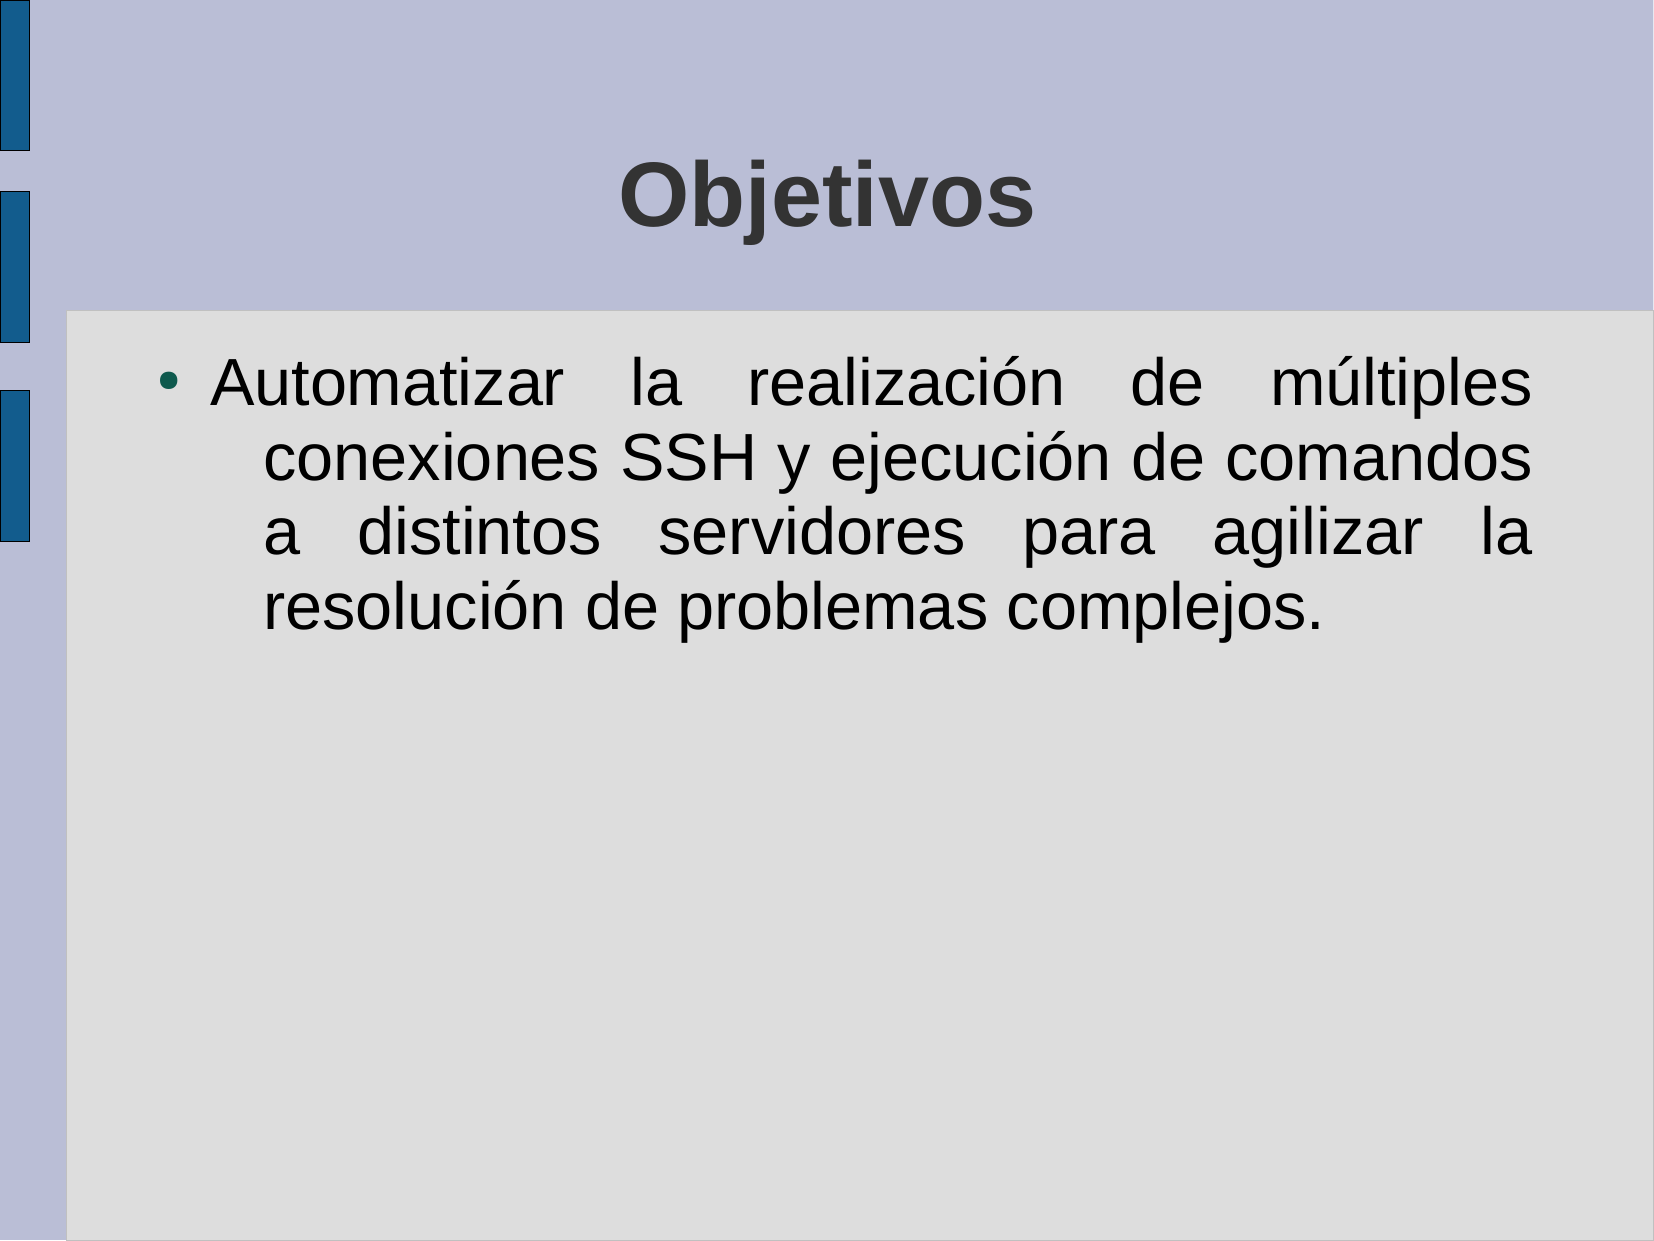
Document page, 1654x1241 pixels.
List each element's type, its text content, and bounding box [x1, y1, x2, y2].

title Objetivos [121, 91, 1534, 299]
list Automatizar la realización de múltiples conexiones SSH y ejecución de comandos a distintos servidores para agilizar la resolución de problemas complejos. [121, 344, 1534, 1164]
